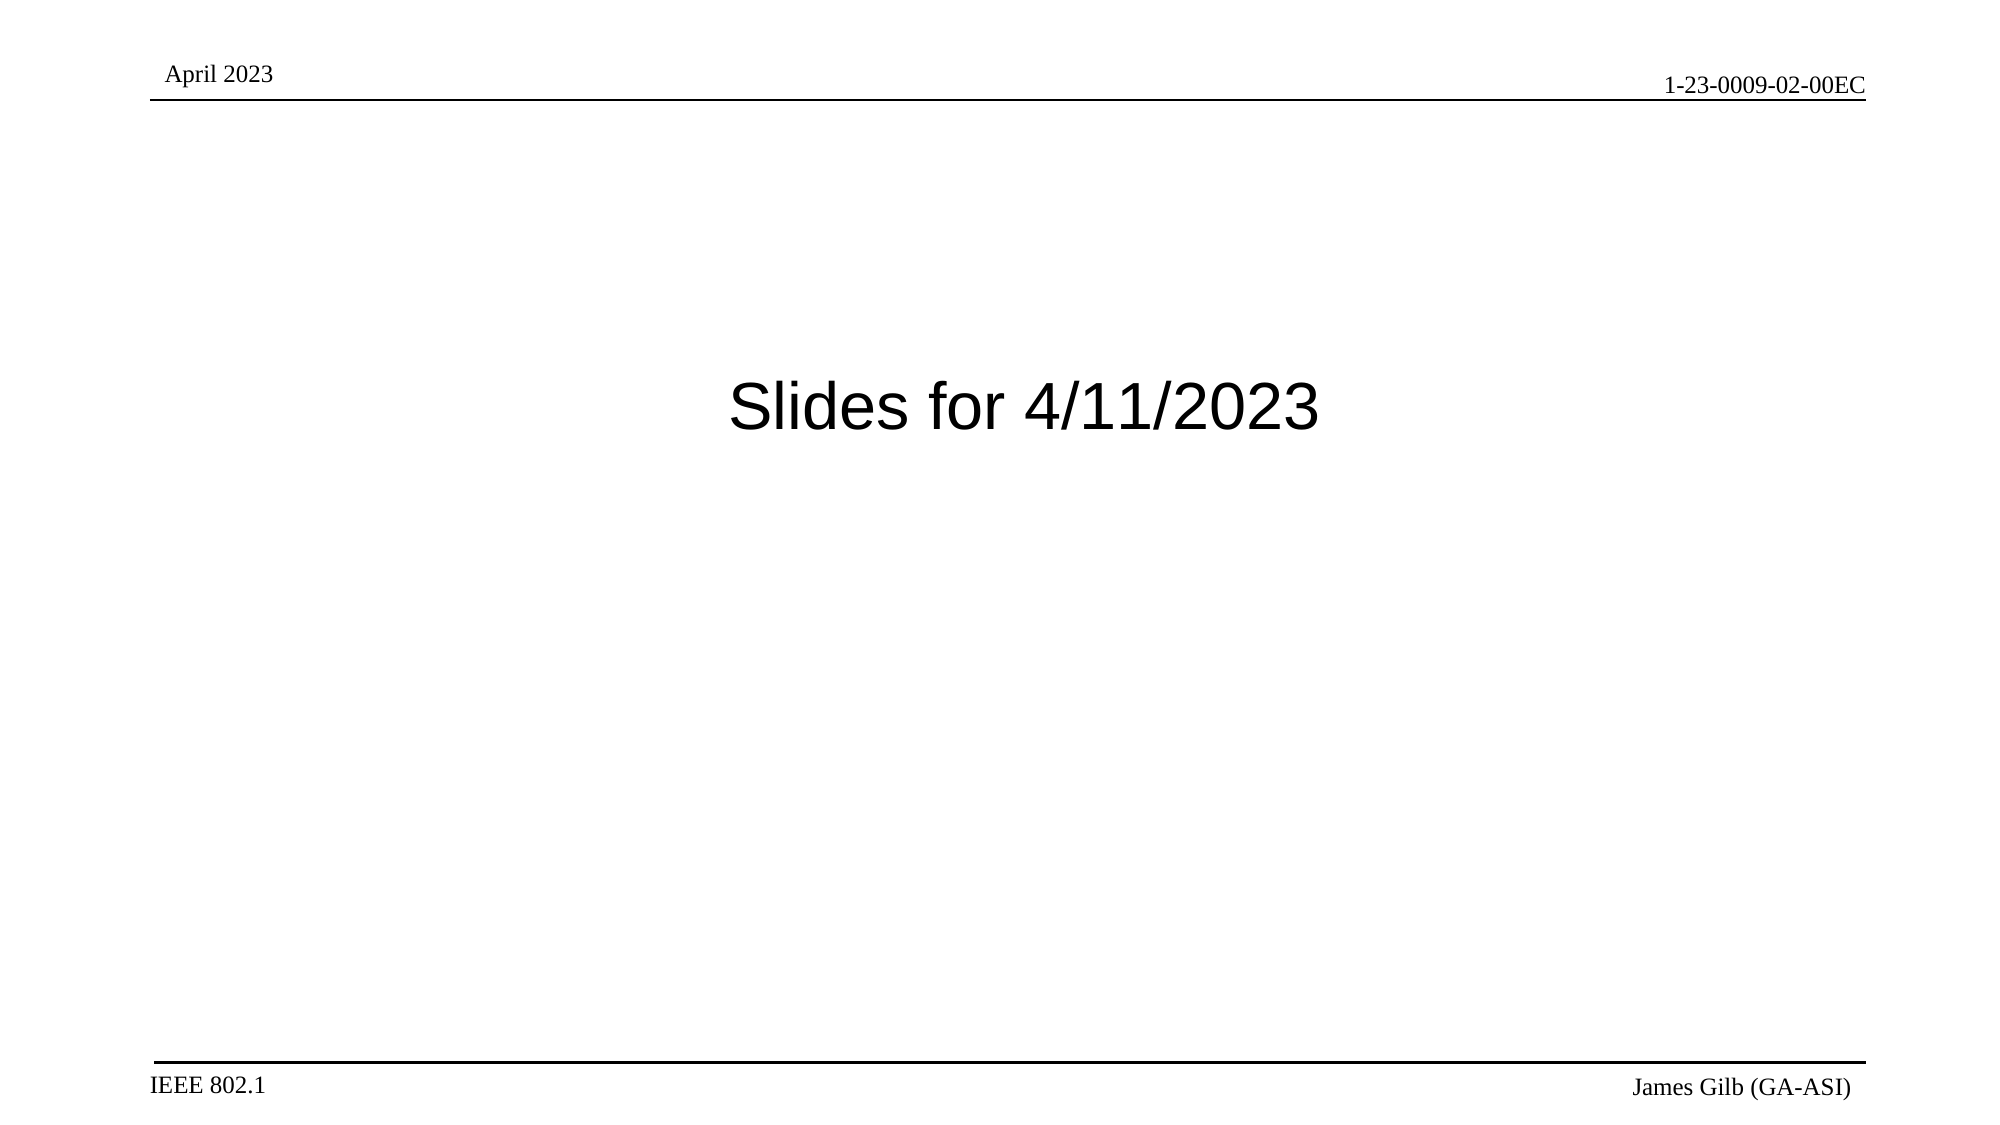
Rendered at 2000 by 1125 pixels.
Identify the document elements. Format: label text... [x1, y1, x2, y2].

subtitle Slides for 4/11/2023 [149, 112, 1900, 693]
